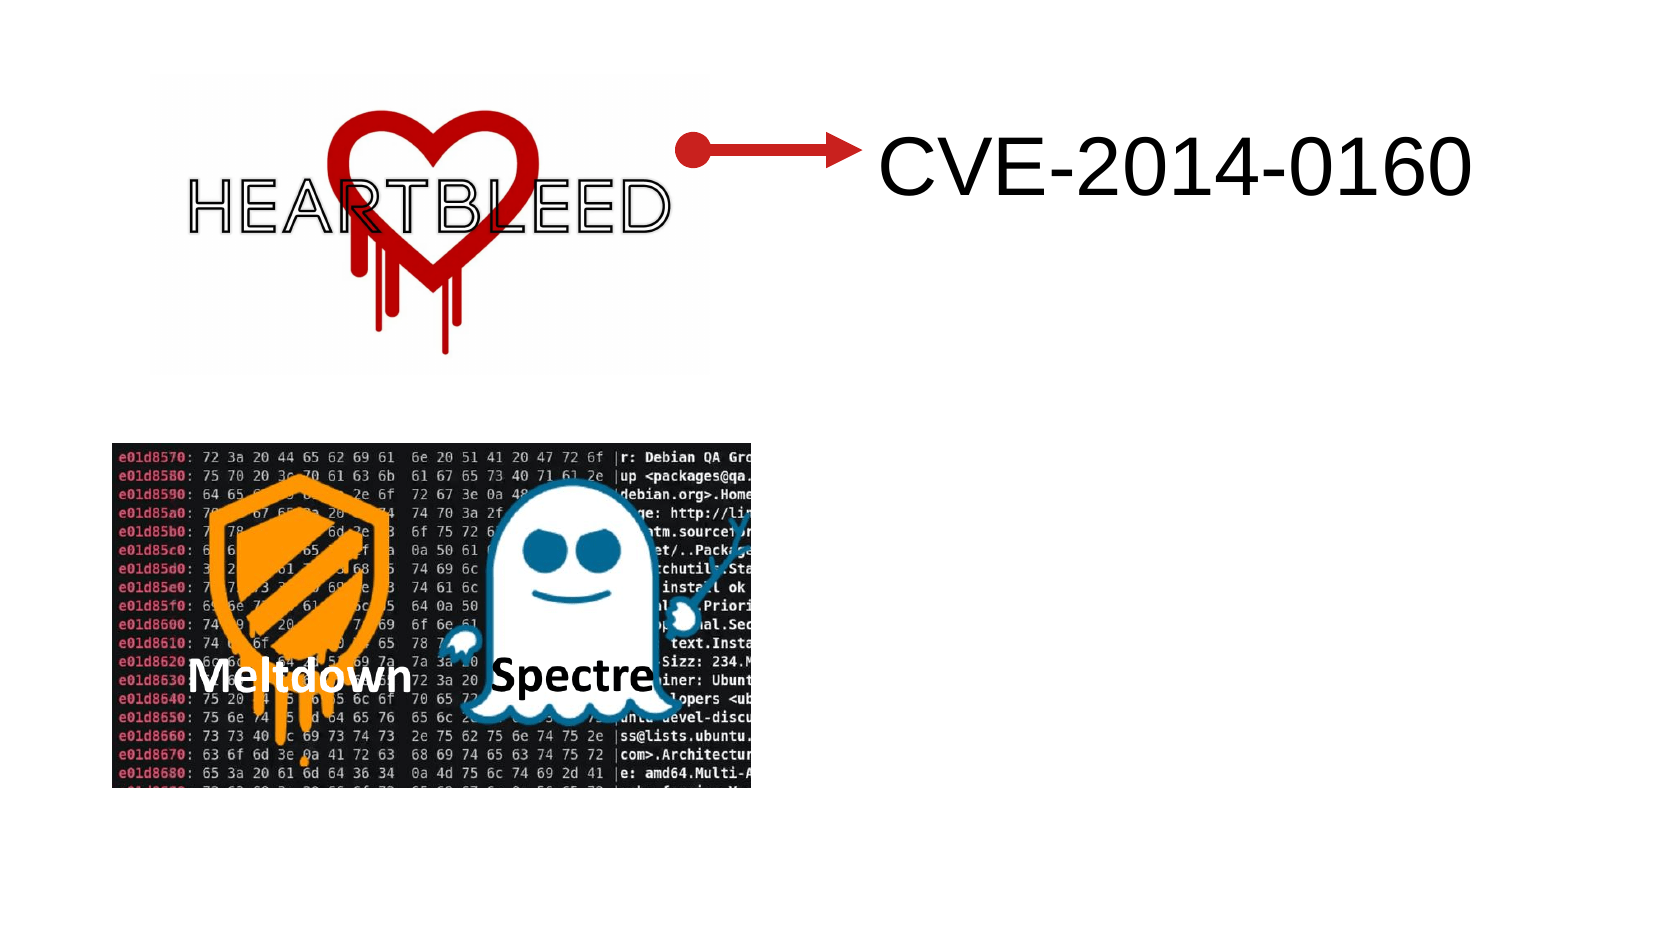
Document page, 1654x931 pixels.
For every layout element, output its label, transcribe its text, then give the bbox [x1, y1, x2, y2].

text_box CVE-2014-0160 [862, 112, 1501, 891]
picture [150, 74, 710, 376]
picture [112, 443, 751, 788]
